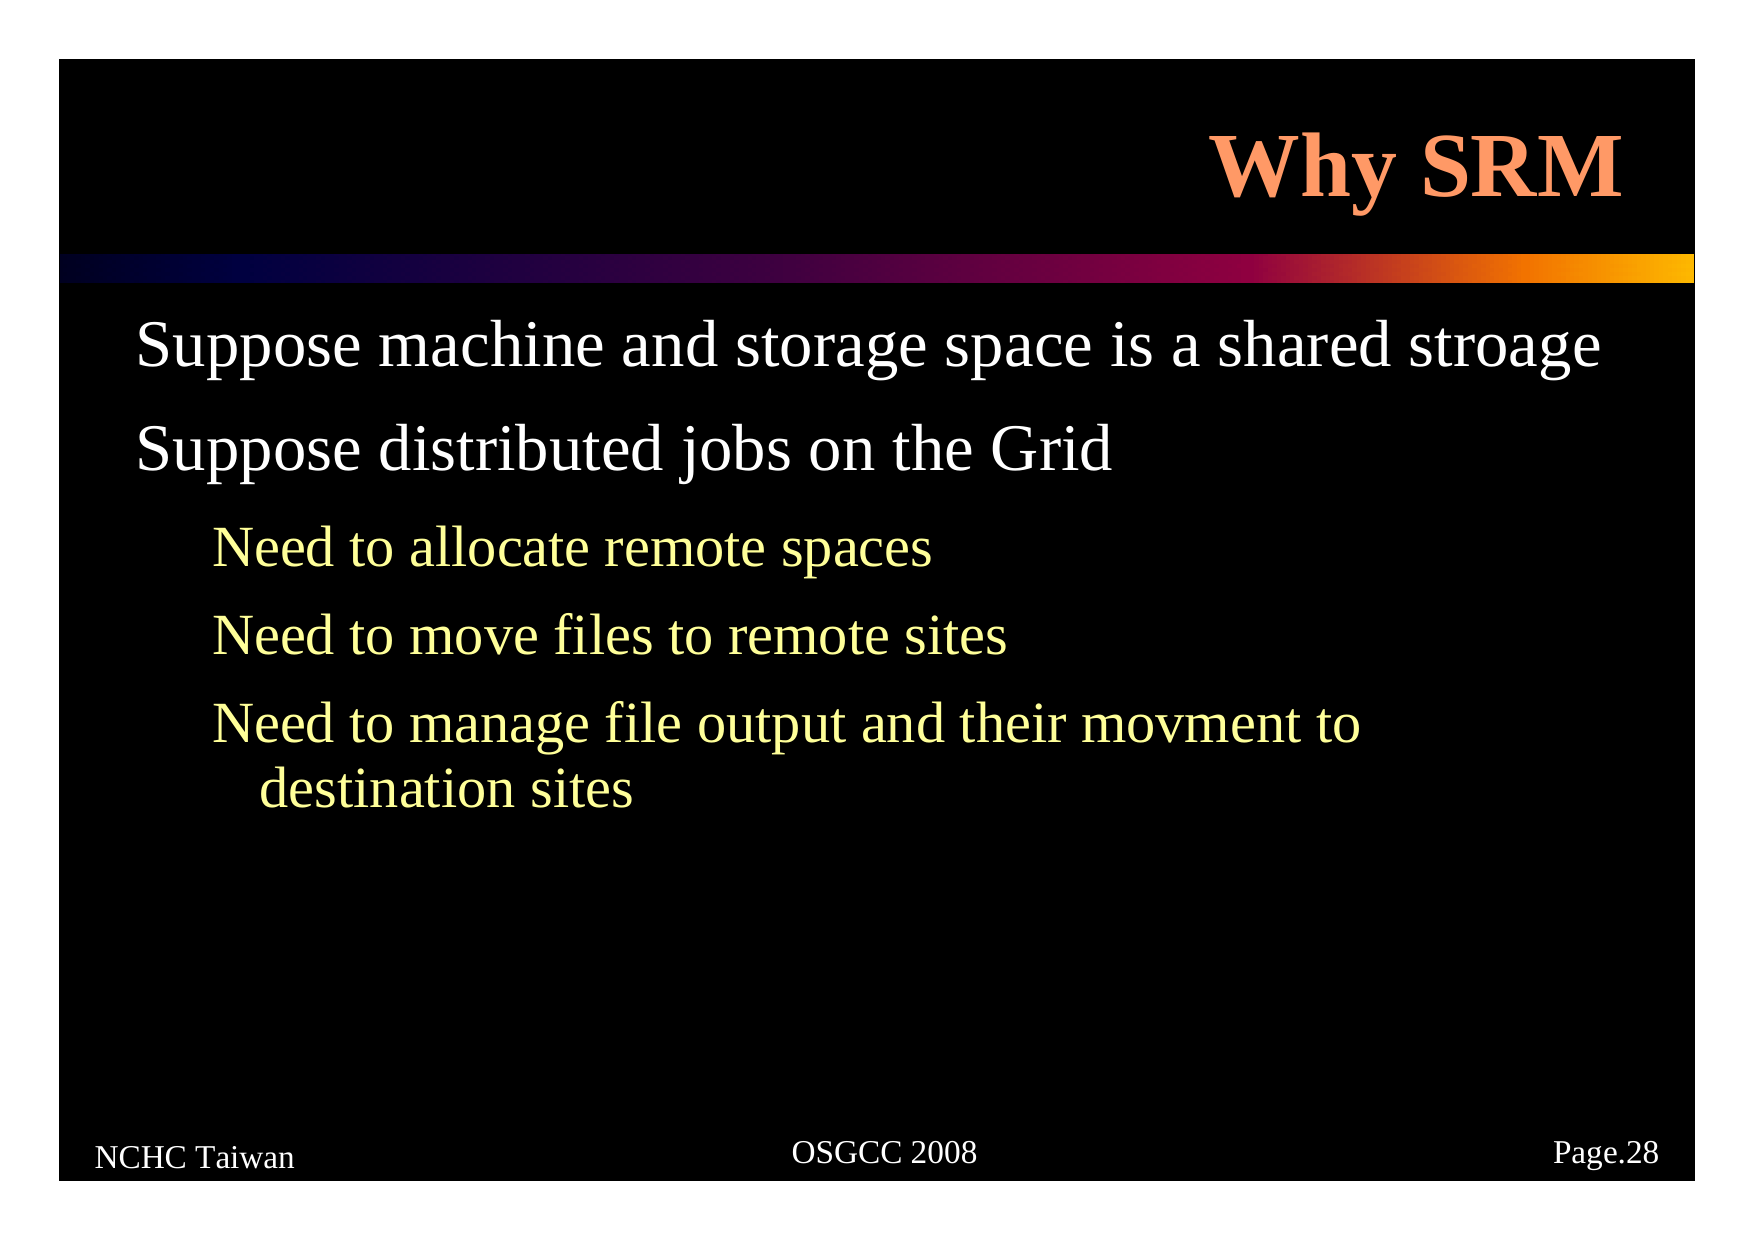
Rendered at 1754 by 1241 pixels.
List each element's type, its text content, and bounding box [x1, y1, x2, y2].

picture [60, 254, 1694, 283]
title Why SRM [118, 93, 1625, 238]
list Suppose machine and storage space is a shared stroage Suppose distributed jobs on the Grid Need to allocate remote spaces Need to move files to remote sites Need to manage file output and their movment to destination sites [118, 307, 1610, 1075]
